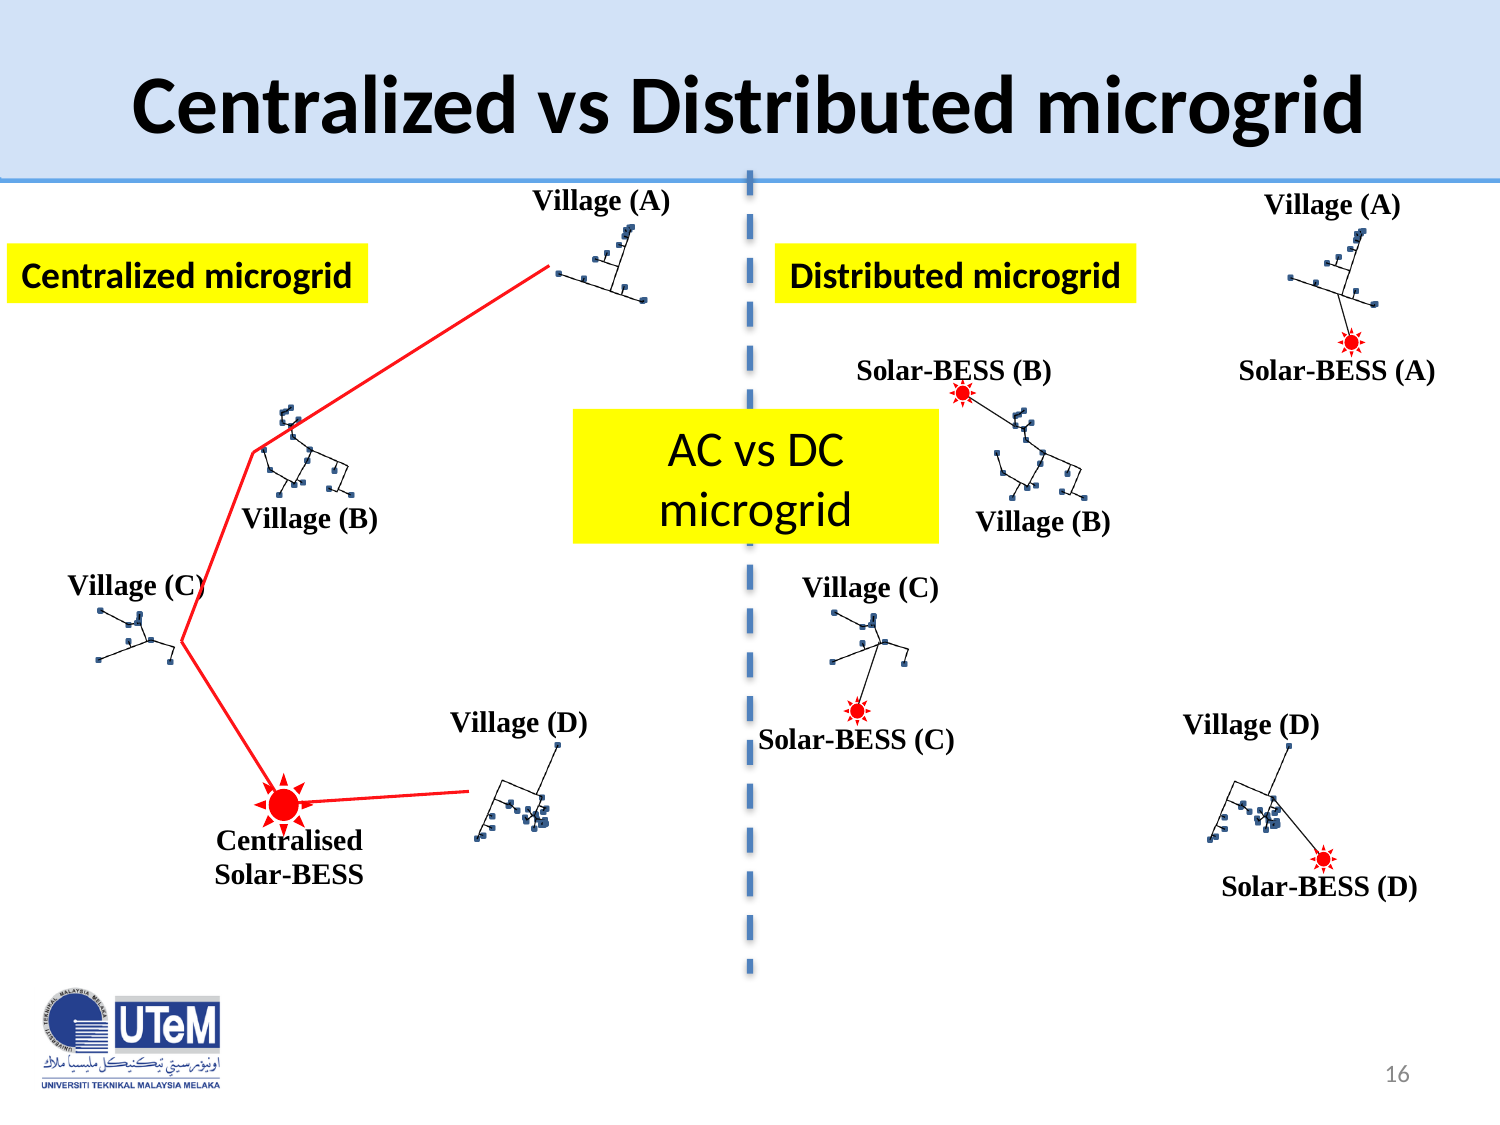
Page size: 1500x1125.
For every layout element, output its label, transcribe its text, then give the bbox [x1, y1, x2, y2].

slide_number <編號> [1074, 1042, 1425, 1103]
text_box AC vs DC microgrid [572, 408, 939, 544]
text_box Centralized microgrid [6, 243, 53, 304]
title Centralized vs Distributed microgrid [75, 31, 1425, 171]
picture [34, 987, 224, 1091]
picture [750, 187, 1447, 904]
picture [0, 0, 1500, 904]
